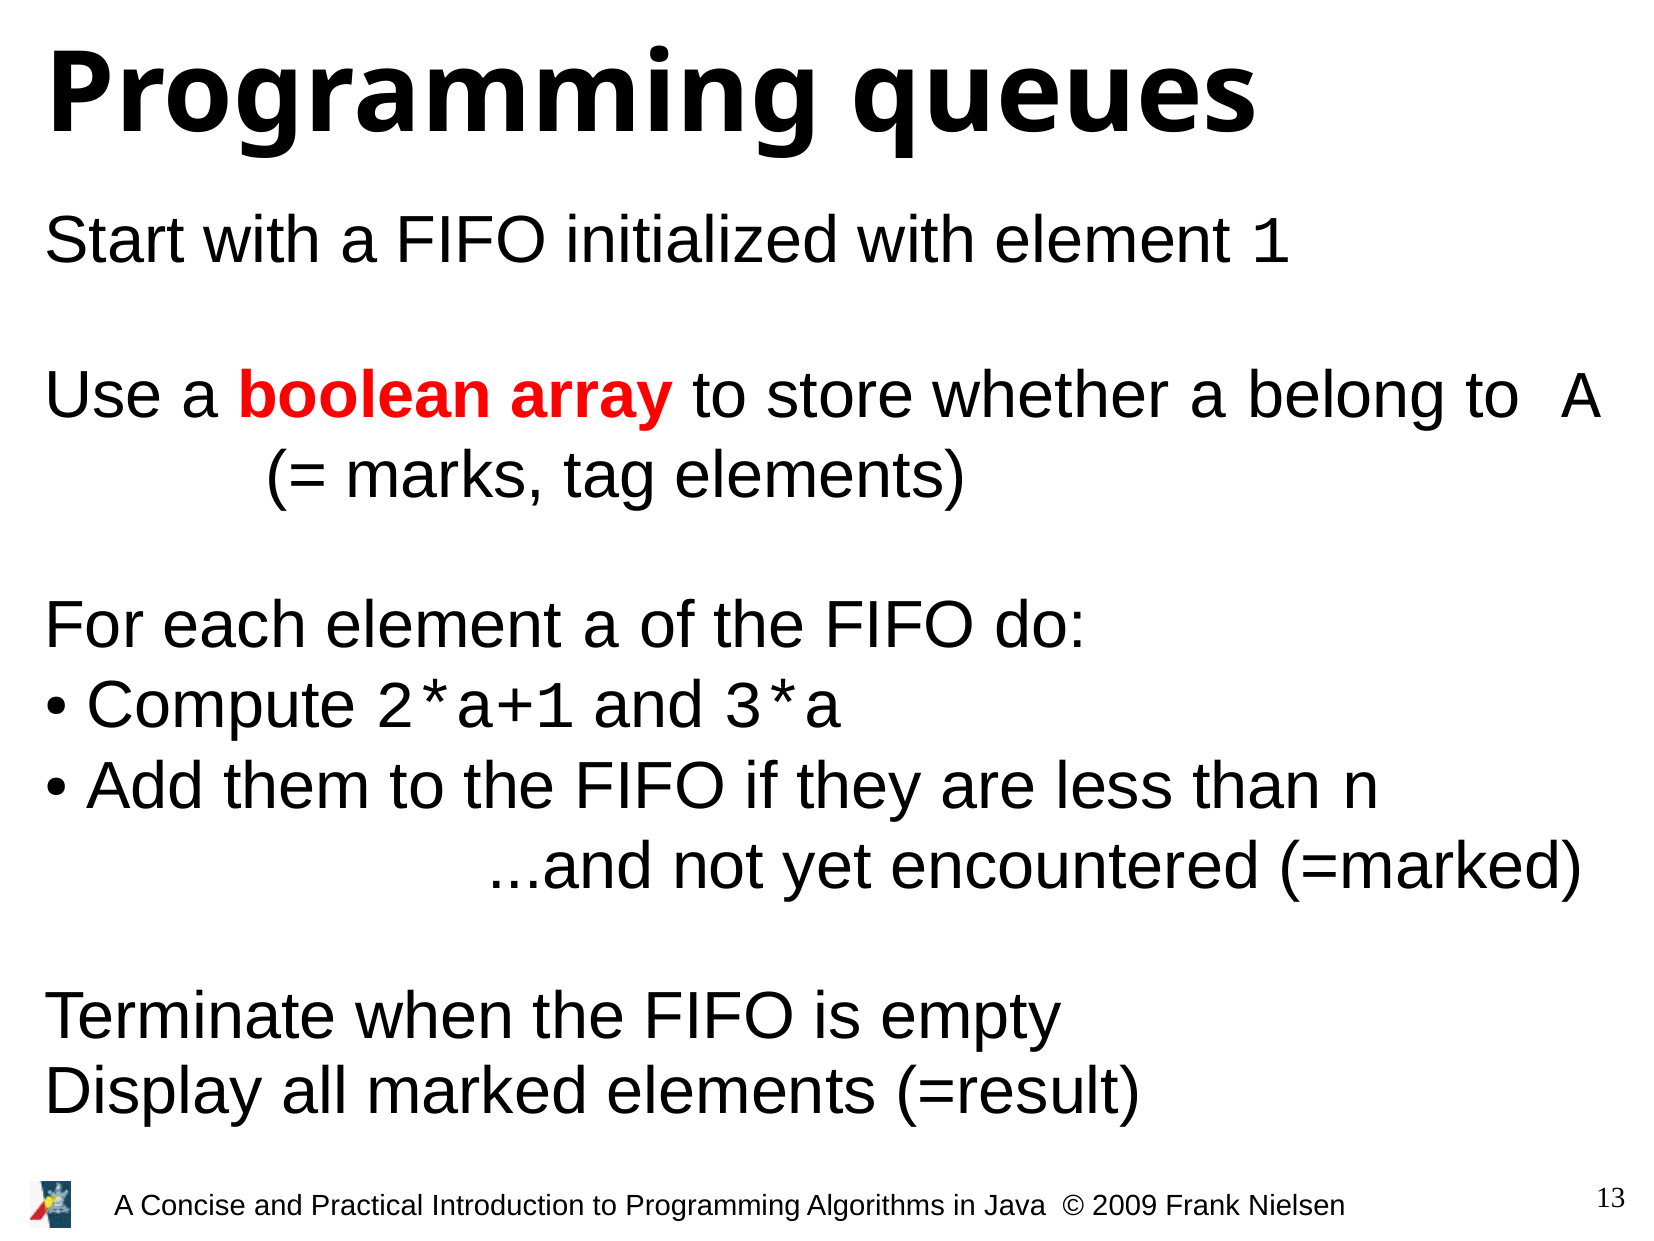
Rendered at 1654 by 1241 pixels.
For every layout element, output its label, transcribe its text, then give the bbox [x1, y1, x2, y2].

text_box Start with a FIFO initialized with element 1 Use a boolean array to store whether a belong to A (= marks, tag elements) For each element a of the FIFO do: Compute 2*a+1 and 3*a Add them to the FIFO if they are less than n ...and not yet encountered (=marked) Terminate when the FIFO is empty Display all marked elements (=result) [29, 194, 1635, 1135]
text_box Programming queues [29, 3, 1403, 178]
picture [29, 1181, 71, 1228]
